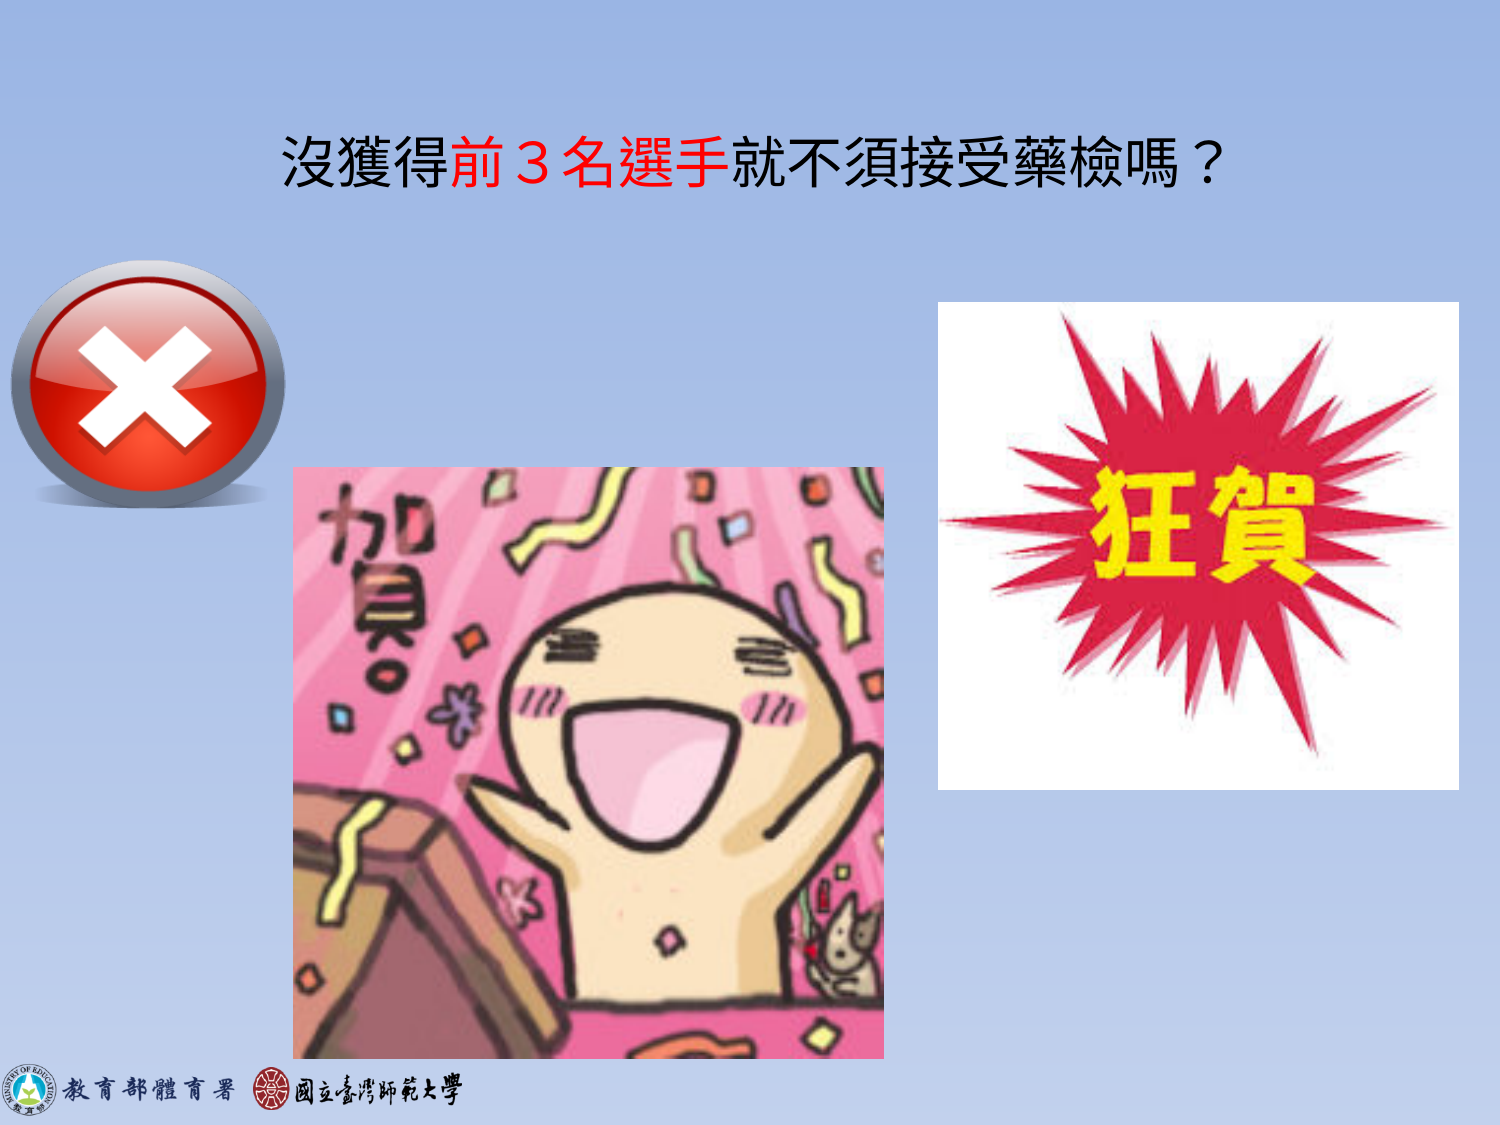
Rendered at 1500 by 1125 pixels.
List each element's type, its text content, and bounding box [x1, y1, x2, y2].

picture [293, 468, 884, 1059]
title 沒獲得前３名選手就不須接受藥檢嗎？ [17, 101, 1500, 220]
picture [938, 302, 1459, 791]
picture [5, 255, 291, 515]
